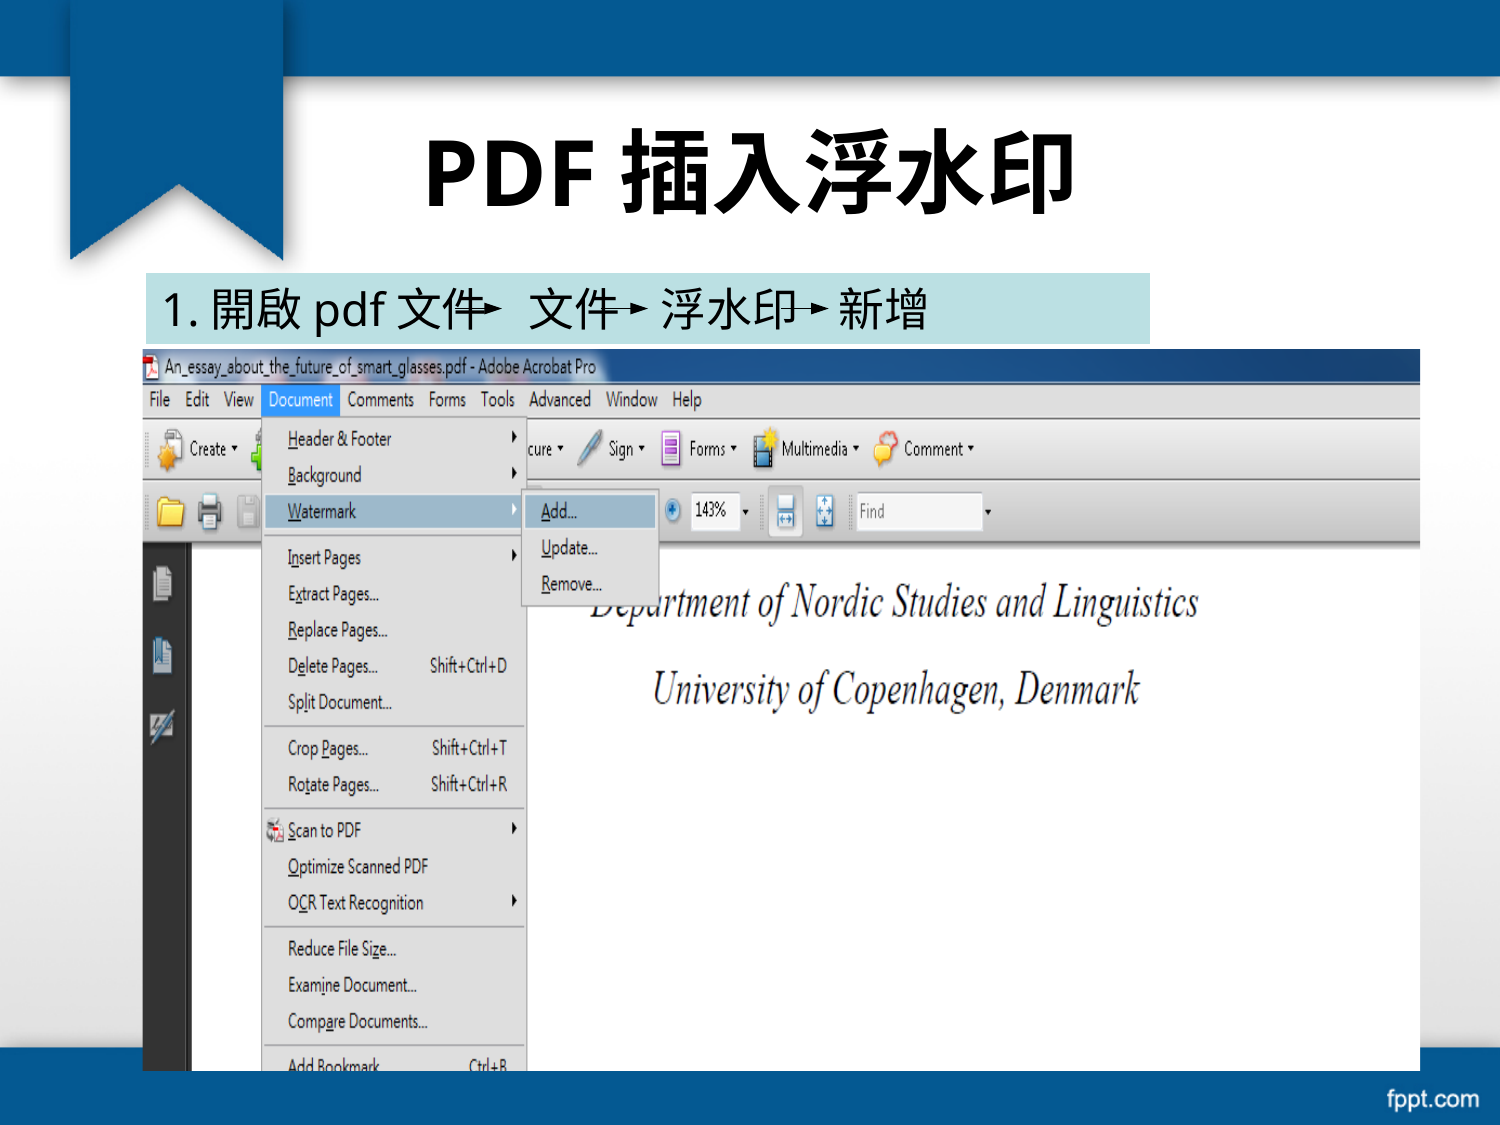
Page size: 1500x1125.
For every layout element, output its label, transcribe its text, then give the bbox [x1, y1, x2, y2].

text_box 1.開啟pdf文件 文件 浮水印 新增 [146, 273, 1150, 344]
picture [142, 349, 1421, 1071]
title PDF插入浮水印 [75, 45, 1426, 233]
